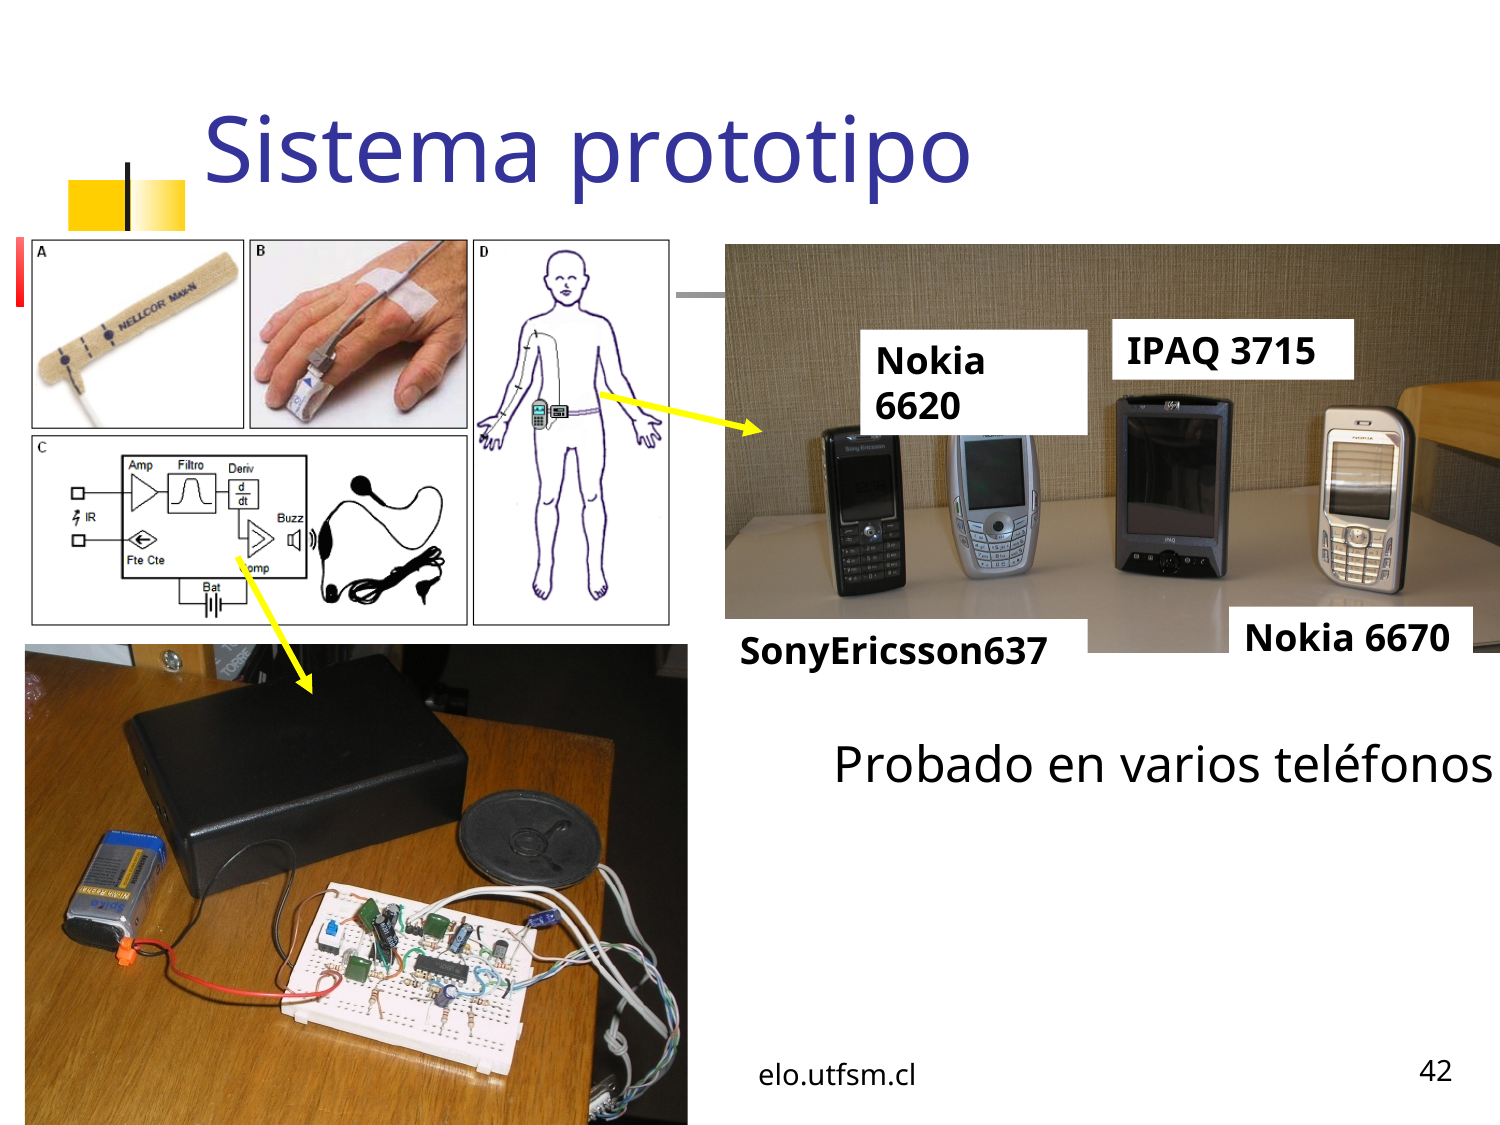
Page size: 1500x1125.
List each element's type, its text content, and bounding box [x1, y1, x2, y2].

text_box Nokia 6670 [1229, 606, 1473, 668]
text_box IPAQ 3715 [1112, 319, 1355, 380]
title Sistema prototipo [188, 35, 1468, 218]
text_box Probado en varios teléfonos [819, 725, 1500, 801]
text_box <number> [1155, 1024, 1468, 1100]
text_box elo.utfsm.cl [688, 1024, 1075, 1100]
text_box SonyEricsson637 [725, 619, 1088, 680]
picture [24, 644, 688, 1125]
picture [24, 231, 676, 632]
picture [725, 244, 1500, 653]
text_box Nokia 6620 [860, 329, 1088, 436]
